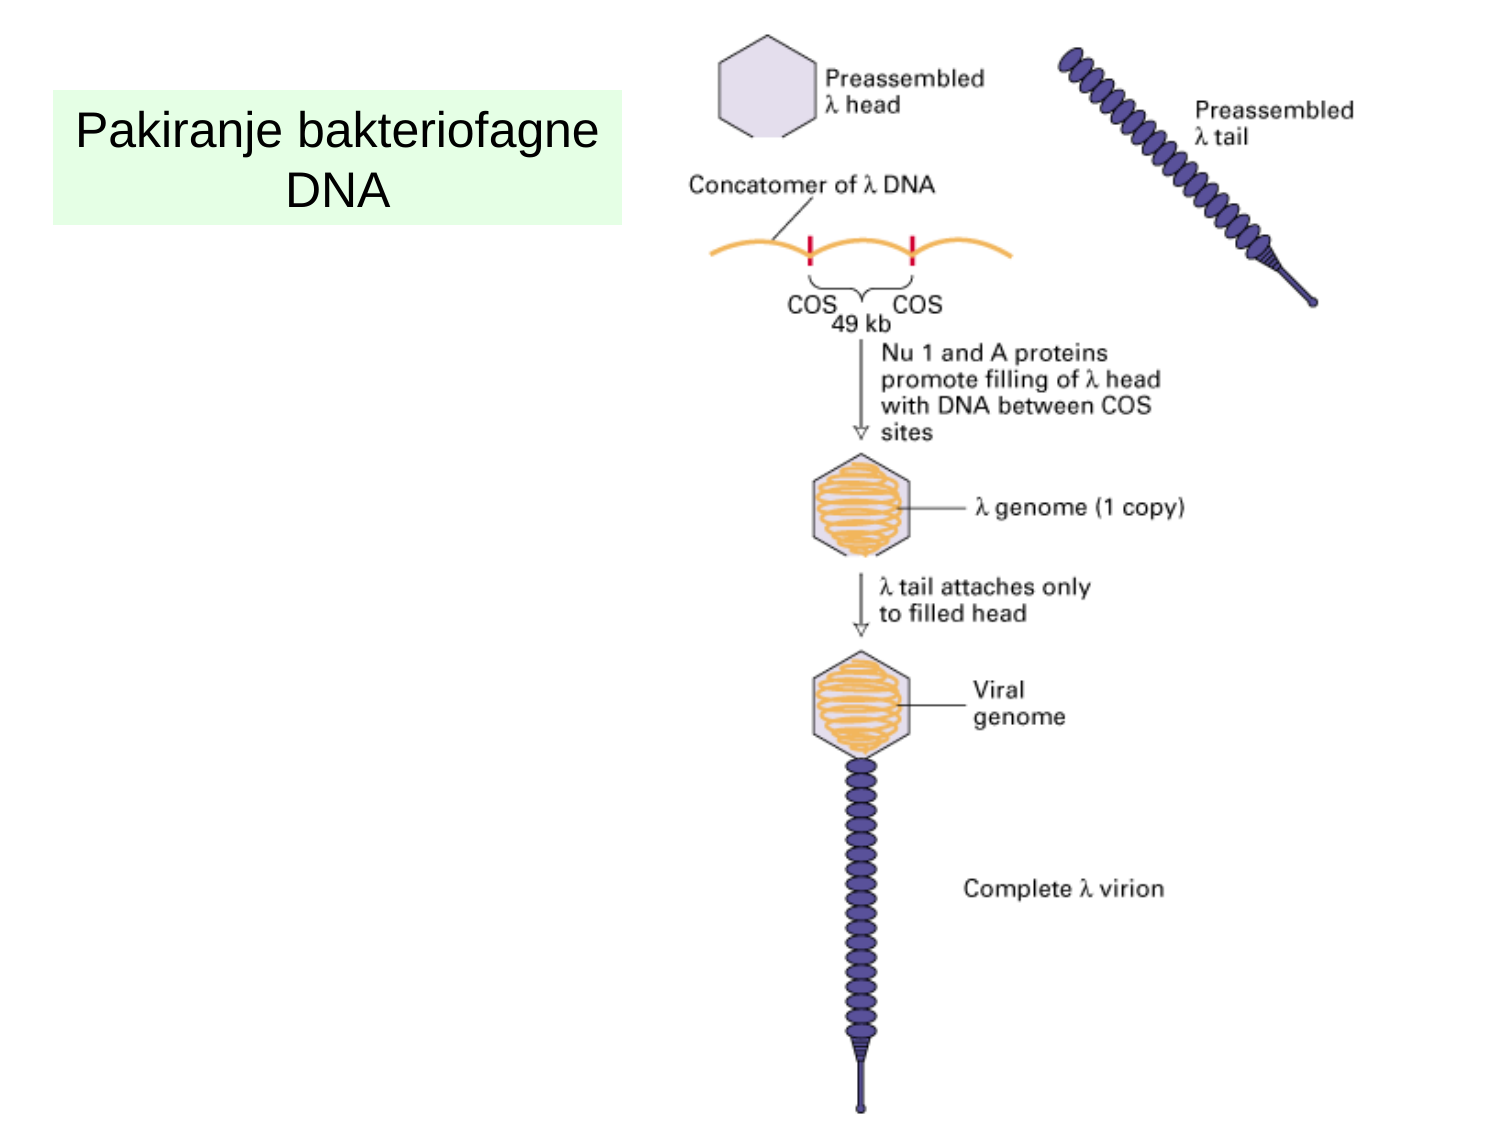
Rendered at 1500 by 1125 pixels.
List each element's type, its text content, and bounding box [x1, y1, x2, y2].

text_box Pakiranje bakteriofagne DNA [53, 90, 622, 225]
picture [667, 24, 1379, 1125]
